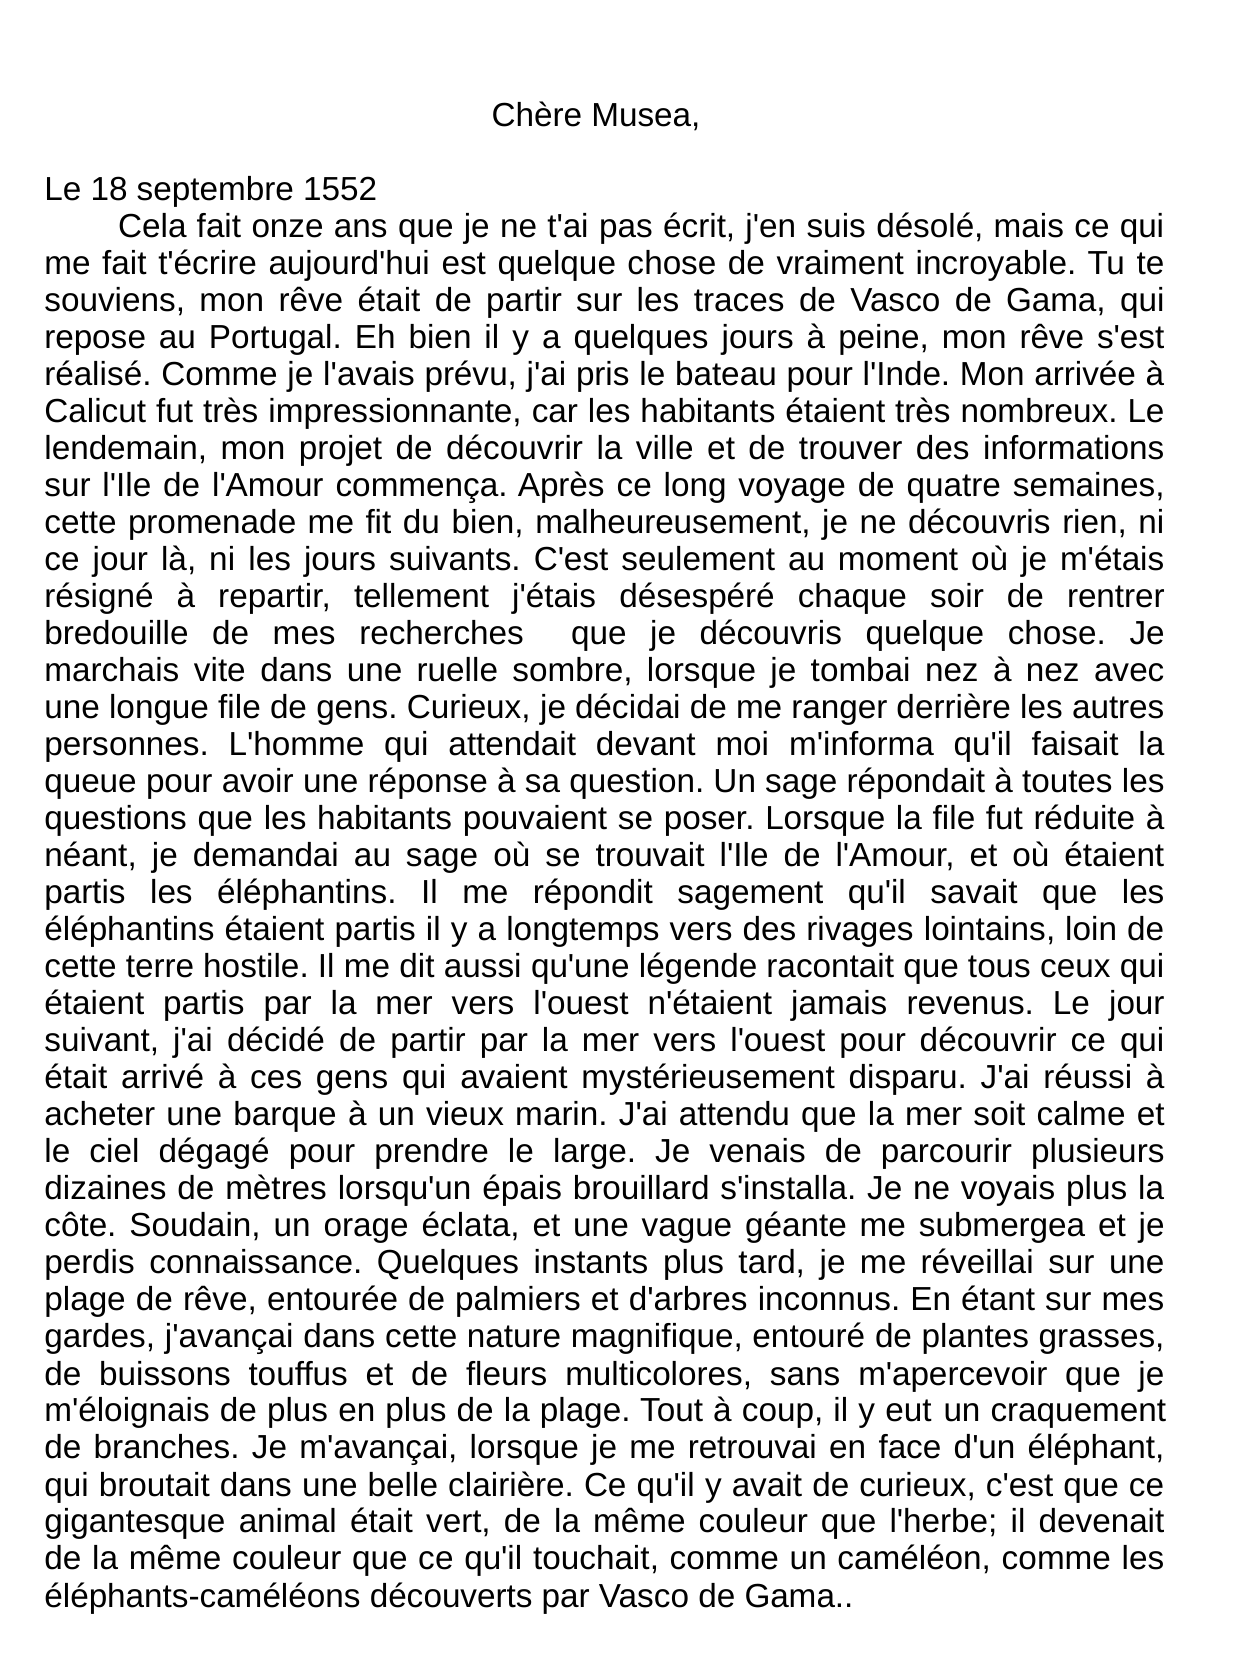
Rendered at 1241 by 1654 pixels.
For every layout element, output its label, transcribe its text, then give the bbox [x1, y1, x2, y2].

text_box Chère Musea, Le 18 septembre 1552 Cela fait onze ans que je ne t'ai pas écrit, j'en suis désolé, mais ce qui me fait t'écrire aujourd'hui est quelque chose de vraiment incroyable. Tu te souviens, mon rêve était de partir sur les traces de Vasco de Gama, qui repose au Portugal. Eh bien il y a quelques jours à peine, mon rêve s'est réalisé. Comme je l'avais prévu, j'ai pris le bateau pour l'Inde. Mon arrivée à Calicut fut très impressionnante, car les habitants étaient très nombreux. Le lendemain, mon projet de découvrir la ville et de trouver des informations sur l'Ile de l'Amour commença. Après ce long voyage de quatre semaines, cette promenade me fit du bien, malheureusement, je ne découvris rien, ni ce jour là, ni les jours suivants. C'est seulement au moment où je m'étais résigné à repartir, tellement j'étais désespéré chaque soir de rentrer bredouille de mes recherches que je découvris quelque chose. Je marchais vite dans une ruelle sombre, lorsque je tombai nez à nez avec une longue file de gens. Curieux, je décidai de me ranger derrière les autres personnes. L'homme qui attendait devant moi m'informa qu'il faisait la queue pour avoir une réponse à sa question. Un sage répondait à toutes les questions que les habitants pouvaient se poser. Lorsque la file fut réduite à néant, je demandai au sage où se trouvait l'Ile de l'Amour, et où étaient partis les éléphantins. Il me répondit sagement qu'il savait que les éléphantins étaient partis il y a longtemps vers des rivages lointains, loin de cette terre hostile. Il me dit aussi qu'une légende racontait que tous ceux qui étaient partis par la mer vers l'ouest n'étaient jamais revenus. Le jour suivant, j'ai décidé de partir par la mer vers l'ouest pour découvrir ce qui était arrivé à ces gens qui avaient mystérieusement disparu. J'ai réussi à acheter une barque à un vieux marin. J'ai attendu que la mer soit calme et le ciel dégagé pour prendre le large. Je venais de parcourir plusieurs dizaines de mètres lorsqu'un épais brouillard s'installa. Je ne voyais plus la côte. Soudain, un orage éclata, et une vague géante me submergea et je perdis connaissance. Quelques instants plus tard, je me réveillai sur une plage de rêve, entourée de palmiers et d'arbres inconnus. En étant sur mes gardes, j'avançai dans cette nature magnifique, entouré de plantes grasses, de buissons touffus et de fleurs multicolores, sans m'apercevoir que je m'éloignais de plus en plus de la plage. Tout à coup, il y eut un craquement de branches. Je m'avançai, lorsque je me retrouvai en face d'un éléphant, qui broutait dans une belle clairière. Ce qu'il y avait de curieux, c'est que ce gigantesque animal était vert, de la même couleur que l'herbe; il devenait de la même couleur que ce qu'il touchait, comme un caméléon, comme les éléphants-caméléons découverts par Vasco de Gama.. [29, 88, 1182, 1632]
